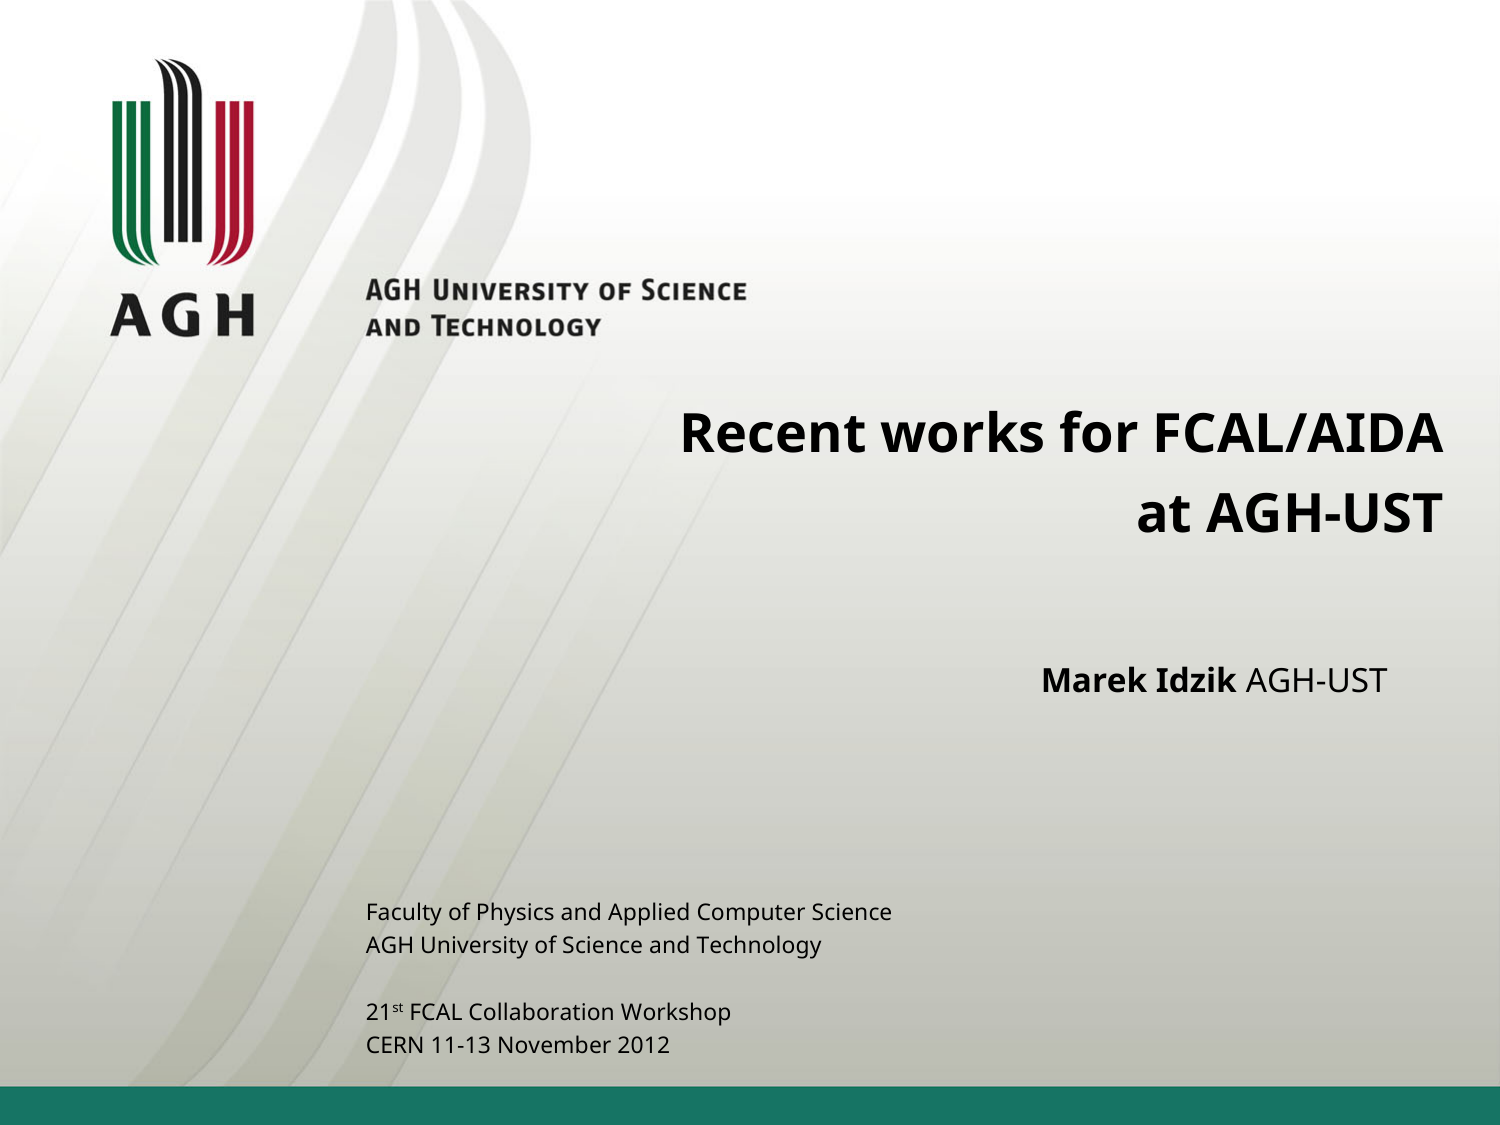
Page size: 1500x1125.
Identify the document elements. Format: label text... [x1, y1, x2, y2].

text_box Marek Idzik AGH-UST [377, 649, 1388, 827]
picture [0, 0, 1500, 1125]
text_box Faculty of Physics and Applied Computer Science AGH University of Science and Technology 21st FCAL Collaboration Workshop CERN 11-13 November 2012 [365, 891, 1376, 1030]
title Recent works for FCAL/AIDA at AGH-UST [53, 389, 1459, 637]
